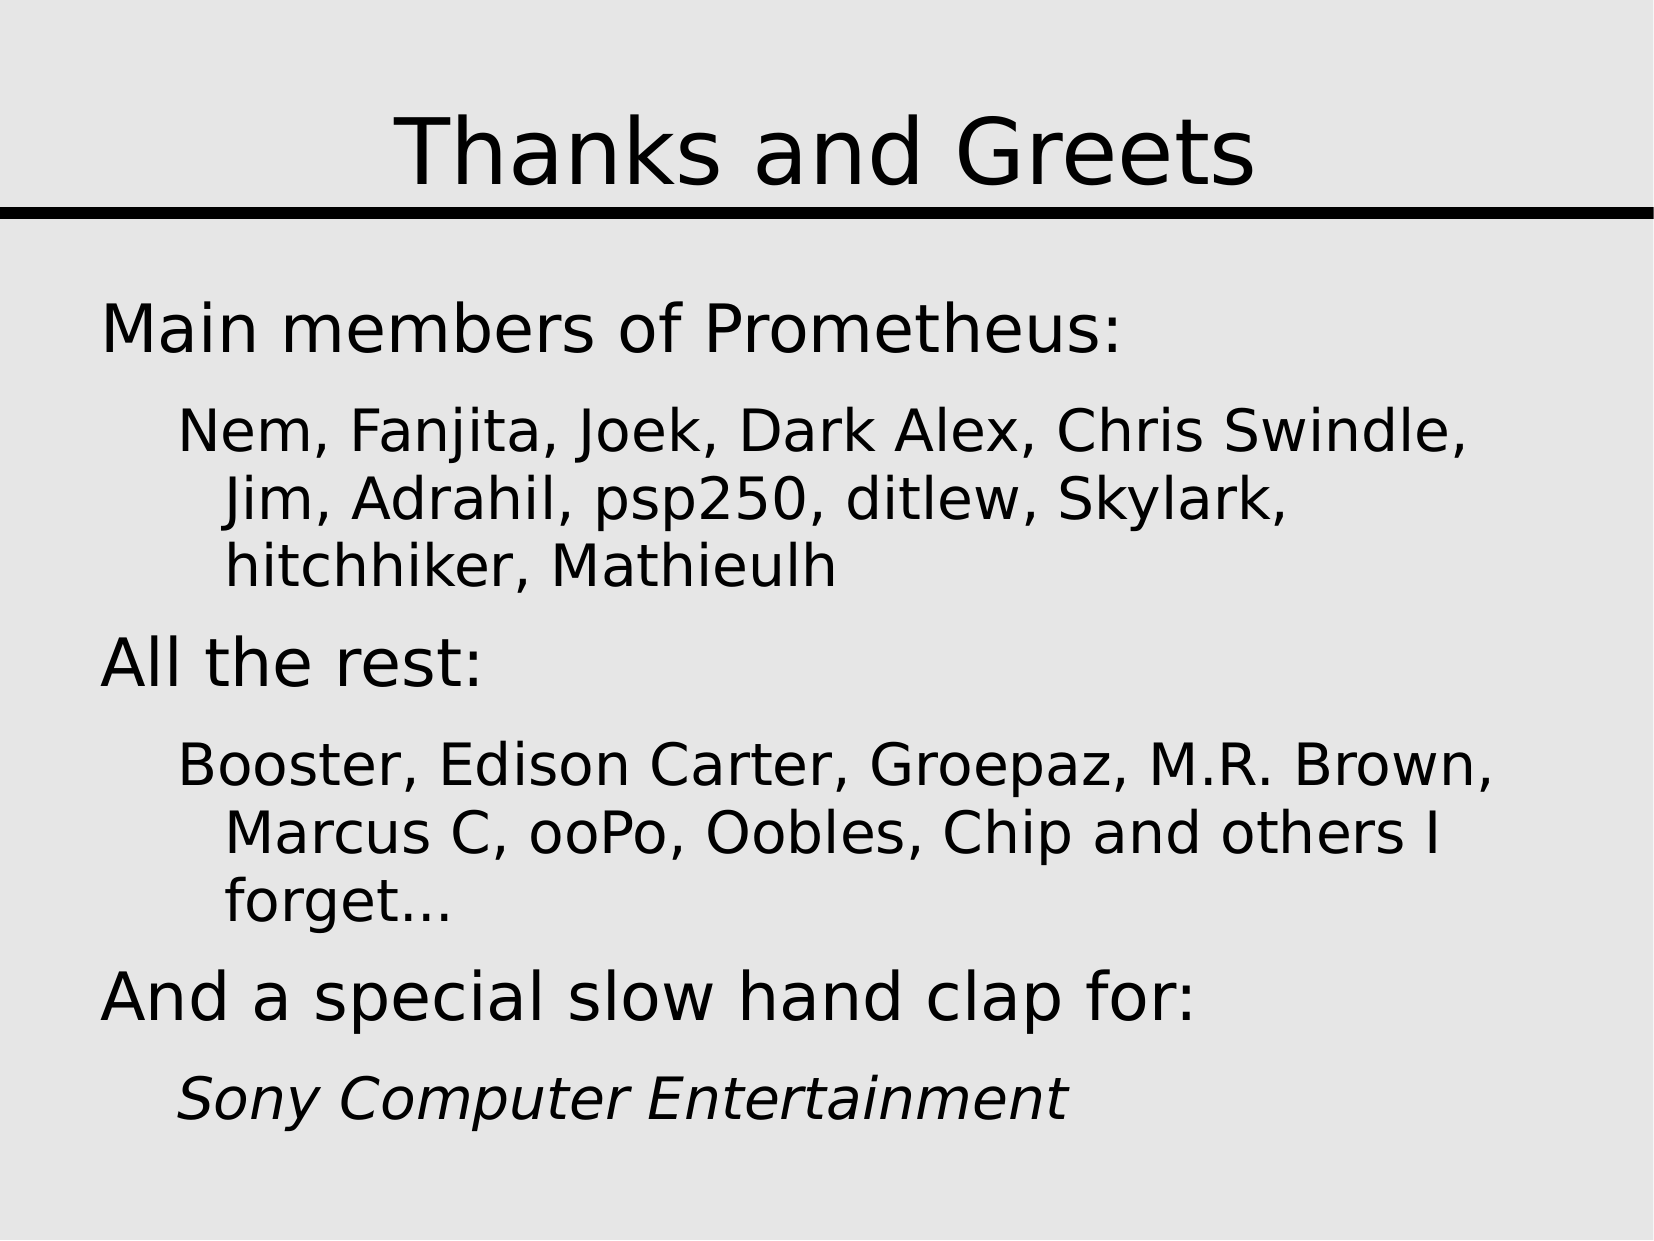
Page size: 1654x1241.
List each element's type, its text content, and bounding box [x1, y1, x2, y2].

list Main members of Prometheus: Nem, Fanjita, Joek, Dark Alex, Chris Swindle, Jim, Adrahil, psp250, ditlew, Skylark, hitchhiker, Mathieulh All the rest: Booster, Edison Carter, Groepaz, M.R. Brown, Marcus C, ooPo, Oobles, Chip and others I forget... And a special slow hand clap for: Sony Computer Entertainment [82, 290, 1571, 1134]
title Thanks and Greets [82, 56, 1571, 250]
